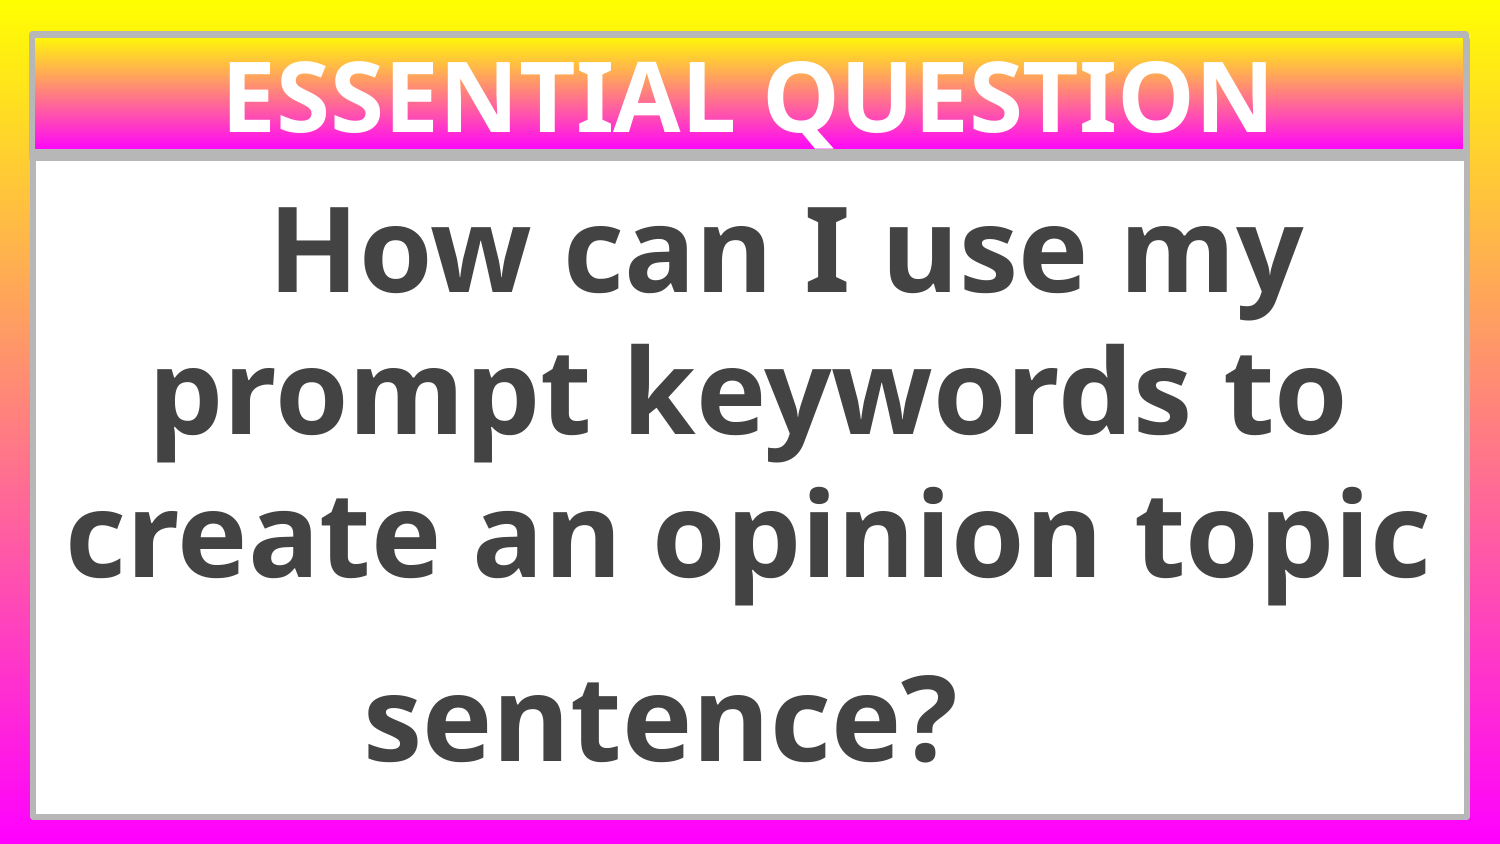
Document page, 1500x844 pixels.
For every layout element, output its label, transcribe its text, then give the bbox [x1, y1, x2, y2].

text_box How can I use my prompt keywords to create an opinion topic sentence? [32, 171, 1466, 831]
text_box ESSENTIAL QUESTION [32, 34, 1466, 153]
text_box [32, 40, 1467, 817]
